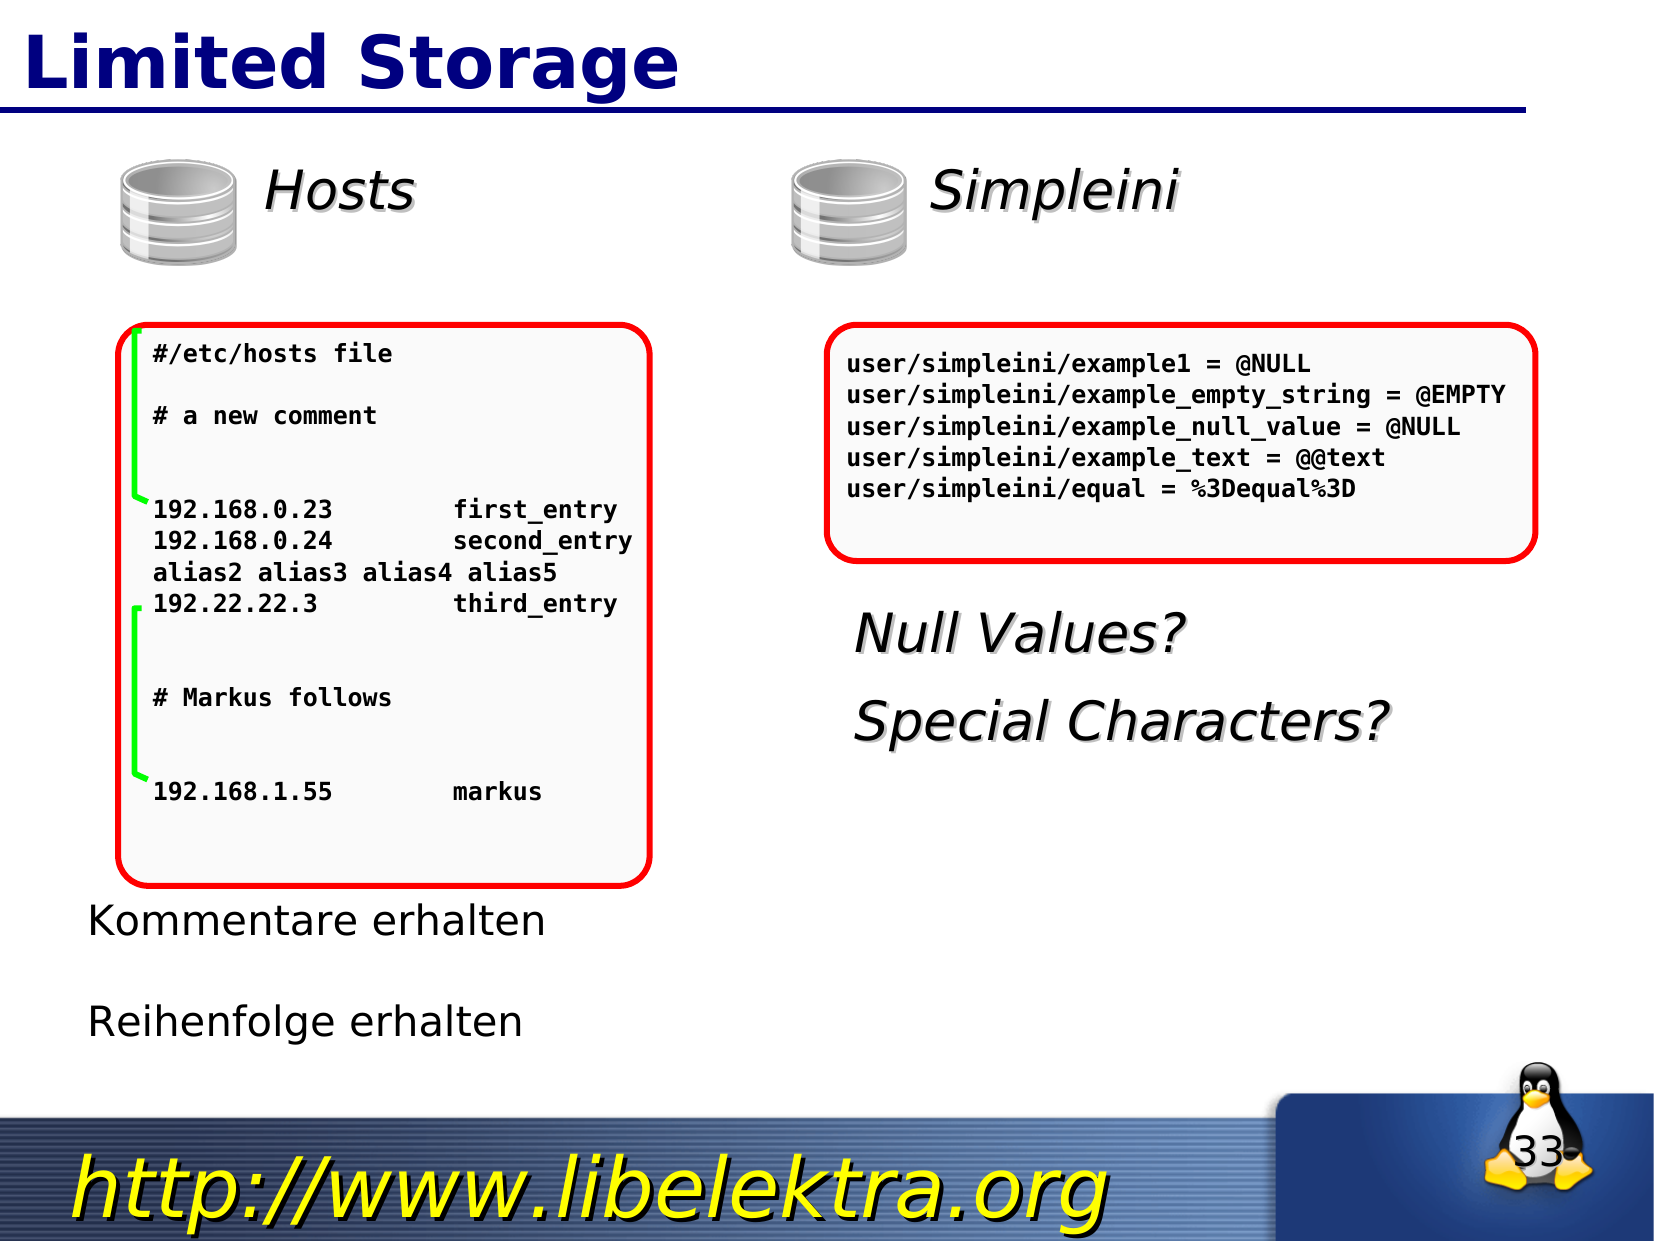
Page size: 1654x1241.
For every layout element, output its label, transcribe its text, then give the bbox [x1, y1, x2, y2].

picture [0, 1061, 1654, 1241]
list Null Values? Special Characters? [840, 590, 1536, 998]
picture [120, 159, 237, 266]
list Simpleini [915, 147, 1346, 319]
text_box Limited Storage [22, 14, 1611, 111]
picture [791, 159, 907, 266]
list Hosts [249, 147, 680, 319]
text_box #/etc/hosts file # a new comment 192.168.0.23 first_entry 192.168.0.24 second_entry alias2 alias3 alias4 alias5 192.22.22.3 third_entry # Markus follows 192.168.1.55 markus [153, 336, 638, 836]
list Kommentare erhalten Reihenfolge erhalten [72, 885, 680, 1093]
text_box [118, 324, 650, 885]
text_box user/simpleini/example1 = @NULL user/simpleini/example_empty_string = @EMPTY user/simpleini/example_null_value = @NULL user/simpleini/example_text = @@text user/simpleini/equal = %3Dequal%3D [846, 347, 1625, 534]
text_box [769, 324, 1536, 562]
text_box <Nummer> [1312, 1122, 1566, 1178]
